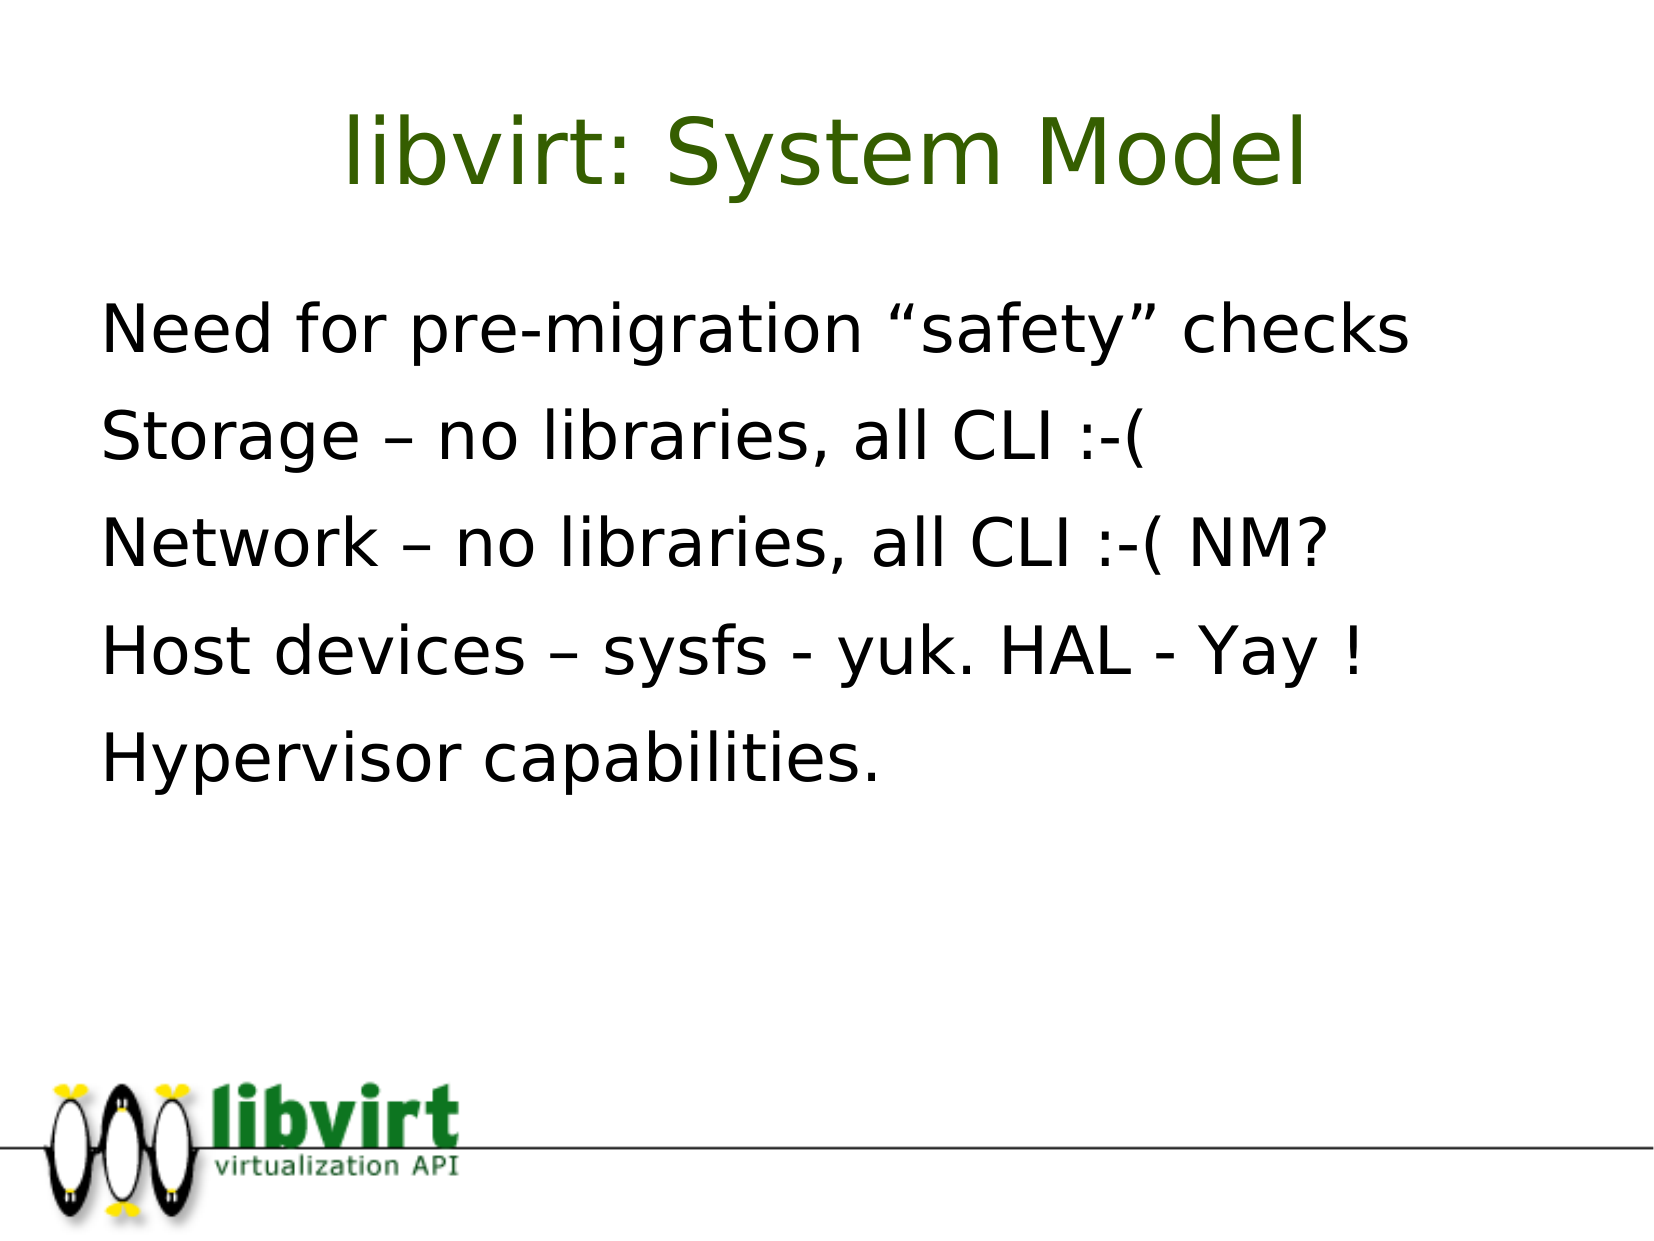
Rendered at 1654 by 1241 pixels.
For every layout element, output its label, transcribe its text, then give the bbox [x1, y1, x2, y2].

list Need for pre-migration “safety” checks Storage – no libraries, all CLI :-( Network – no libraries, all CLI :-( NM? Host devices – sysfs - yuk. HAL - Yay ! Hypervisor capabilities. [82, 290, 1571, 1109]
title libvirt: System Model [82, 49, 1571, 257]
picture [0, 1076, 1654, 1241]
